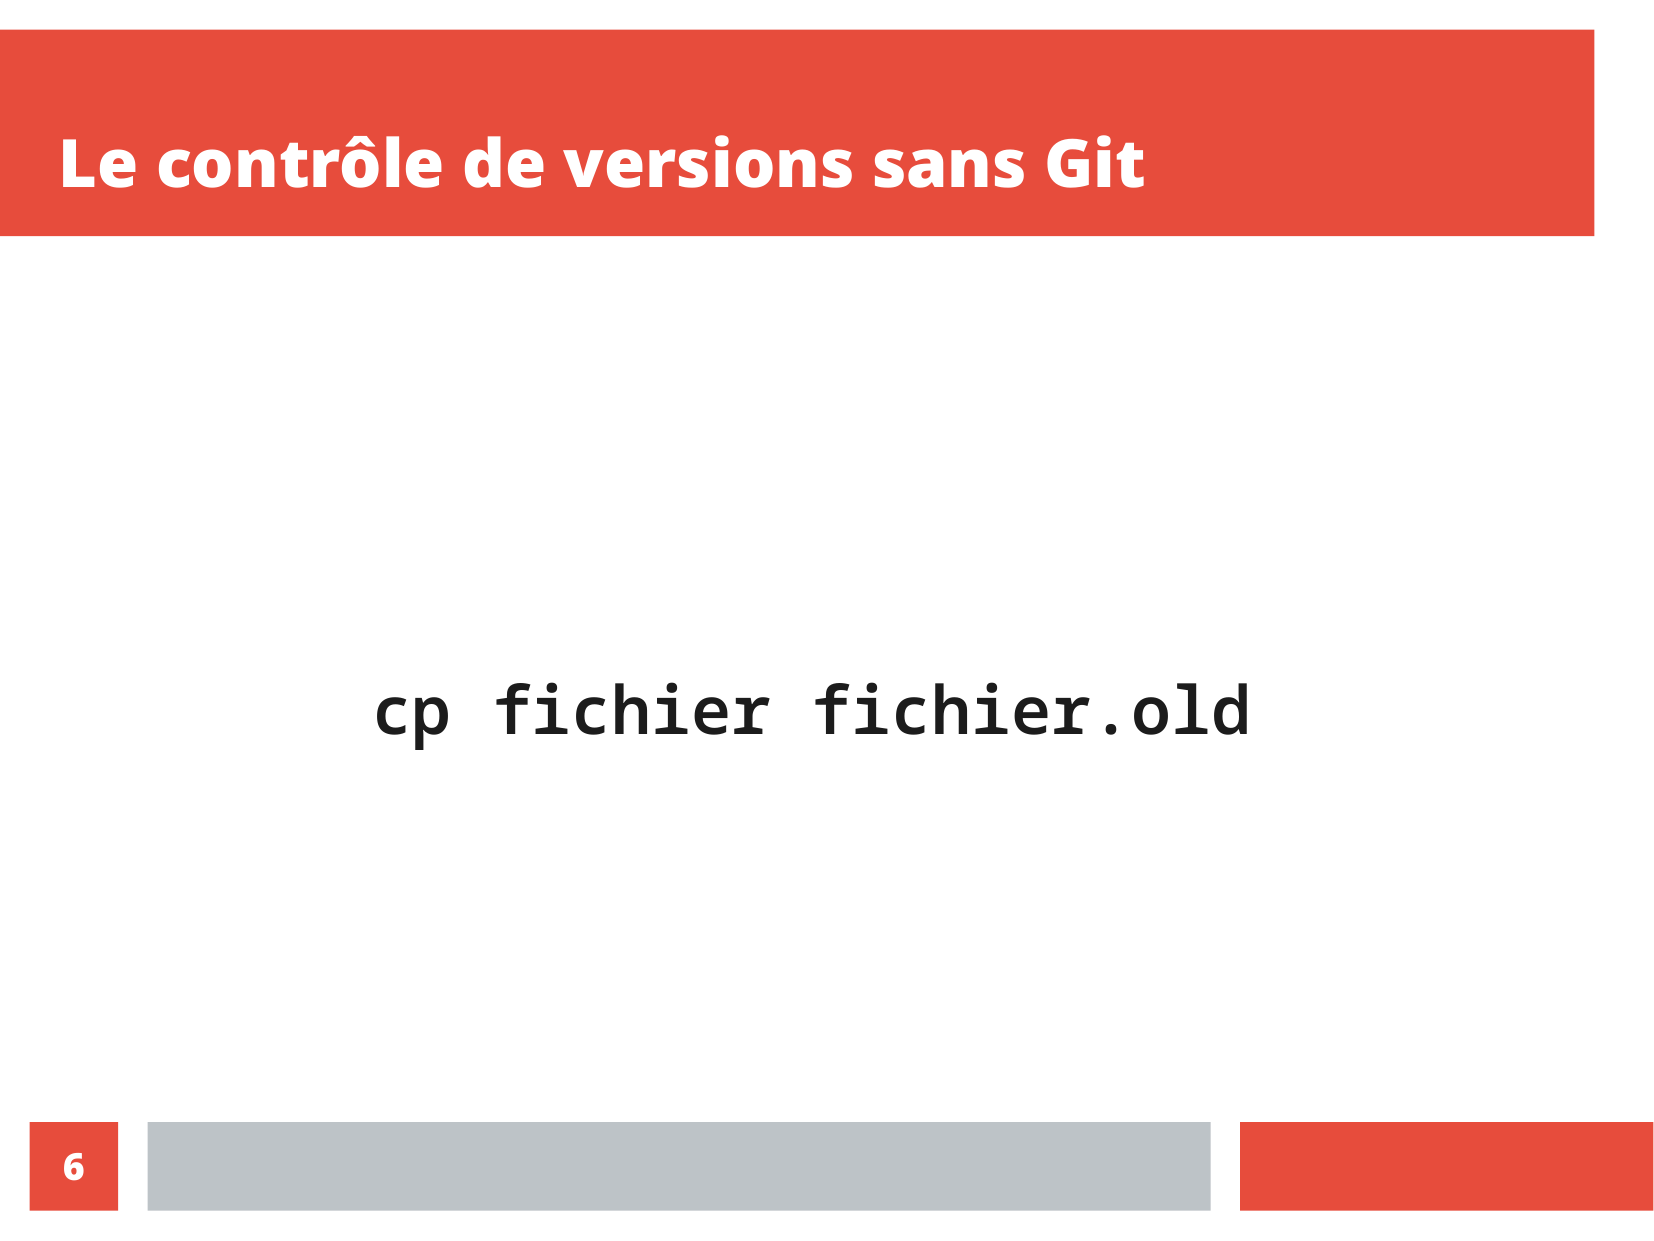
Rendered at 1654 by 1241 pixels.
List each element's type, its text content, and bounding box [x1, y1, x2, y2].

title Le contrôle de versions sans Git [59, 59, 1595, 207]
list cp fichier fichier.old [59, 324, 1565, 1093]
